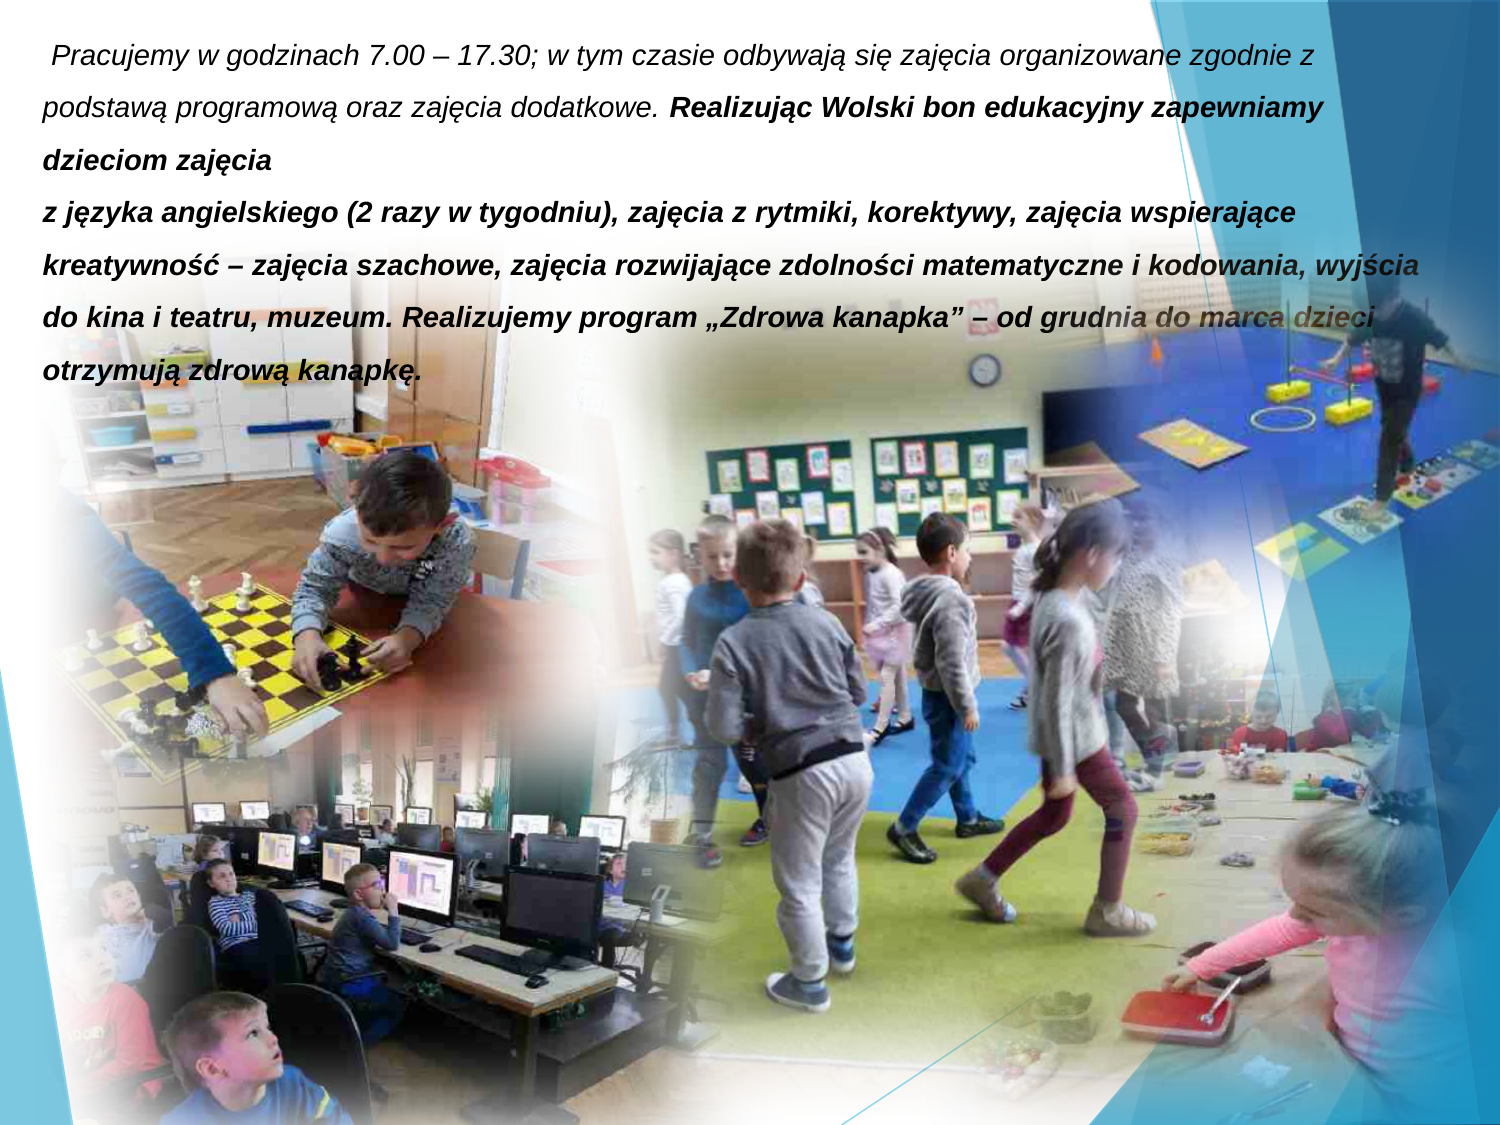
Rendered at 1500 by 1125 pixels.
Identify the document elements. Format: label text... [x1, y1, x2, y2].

picture [28, 208, 1500, 1125]
text_box Pracujemy w godzinach 7.00 – 17.30; w tym czasie odbywają się zajęcia organizowane zgodnie z podstawą programową oraz zajęcia dodatkowe. Realizując Wolski bon edukacyjny zapewniamy dzieciom zajęcia z języka angielskiego (2 razy w tygodniu), zajęcia z rytmiki, korektywy, zajęcia wspierające kreatywność – zajęcia szachowe, zajęcia rozwijające zdolności matematyczne i kodowania, wyjścia do kina i teatru, muzeum. Realizujemy program „Zdrowa kanapka” – od grudnia do marca dzieci otrzymują zdrową kanapkę. [27, 11, 1458, 439]
